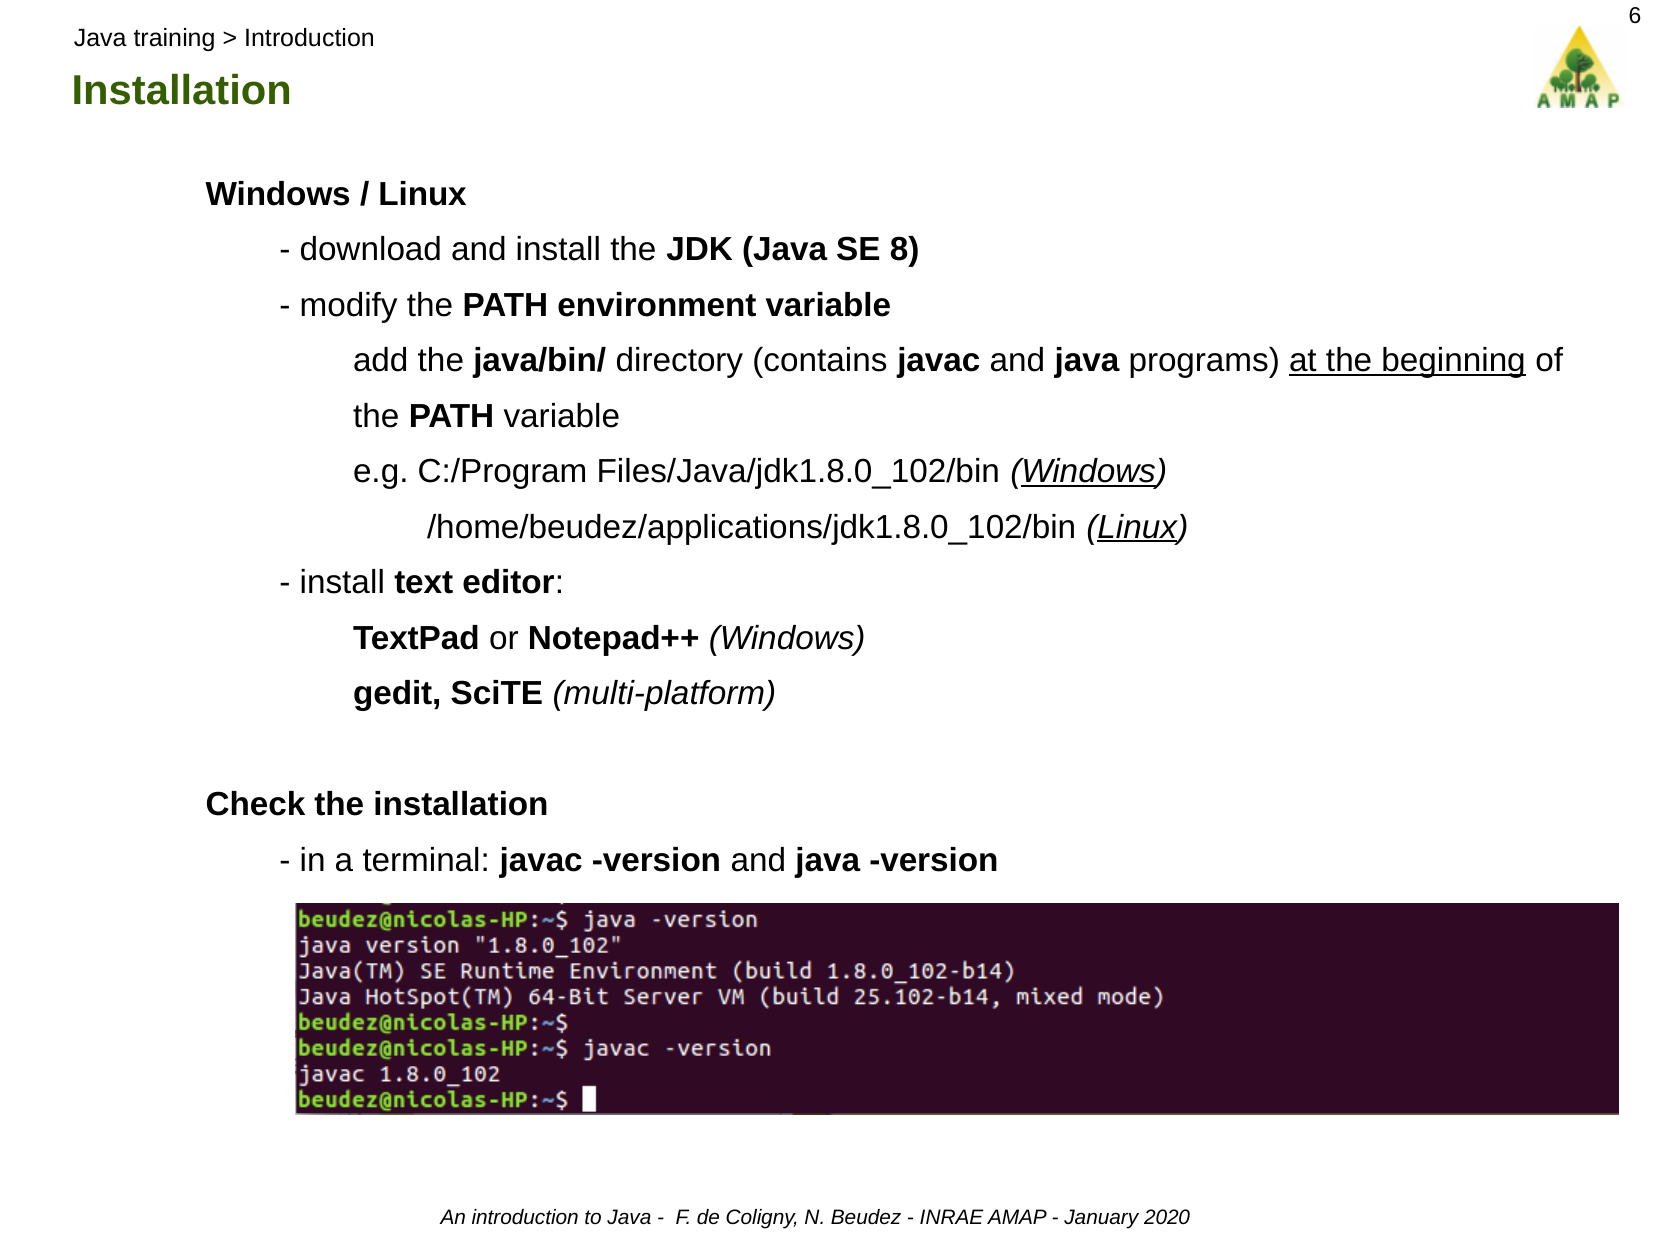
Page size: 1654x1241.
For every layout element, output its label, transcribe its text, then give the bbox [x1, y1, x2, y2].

text_box Installation [56, 59, 1120, 121]
text_box Windows / Linux - download and install the JDK (Java SE 8) - modify the PATH environment variable add the java/bin/ directory (contains javac and java programs) at the beginning of the PATH variable e.g. C:/Program Files/Java/jdk1.8.0_102/bin (Windows) /home/beudez/applications/jdk1.8.0_102/bin (Linux) - install text editor: TextPad or Notepad++ (Windows) gedit, SciTE (multi-platform) Check the installation - in a terminal: javac -version and java -version [190, 149, 1632, 886]
picture [295, 903, 1619, 1115]
picture [1533, 25, 1627, 108]
text_box Java training > Introduction [59, 16, 1004, 60]
